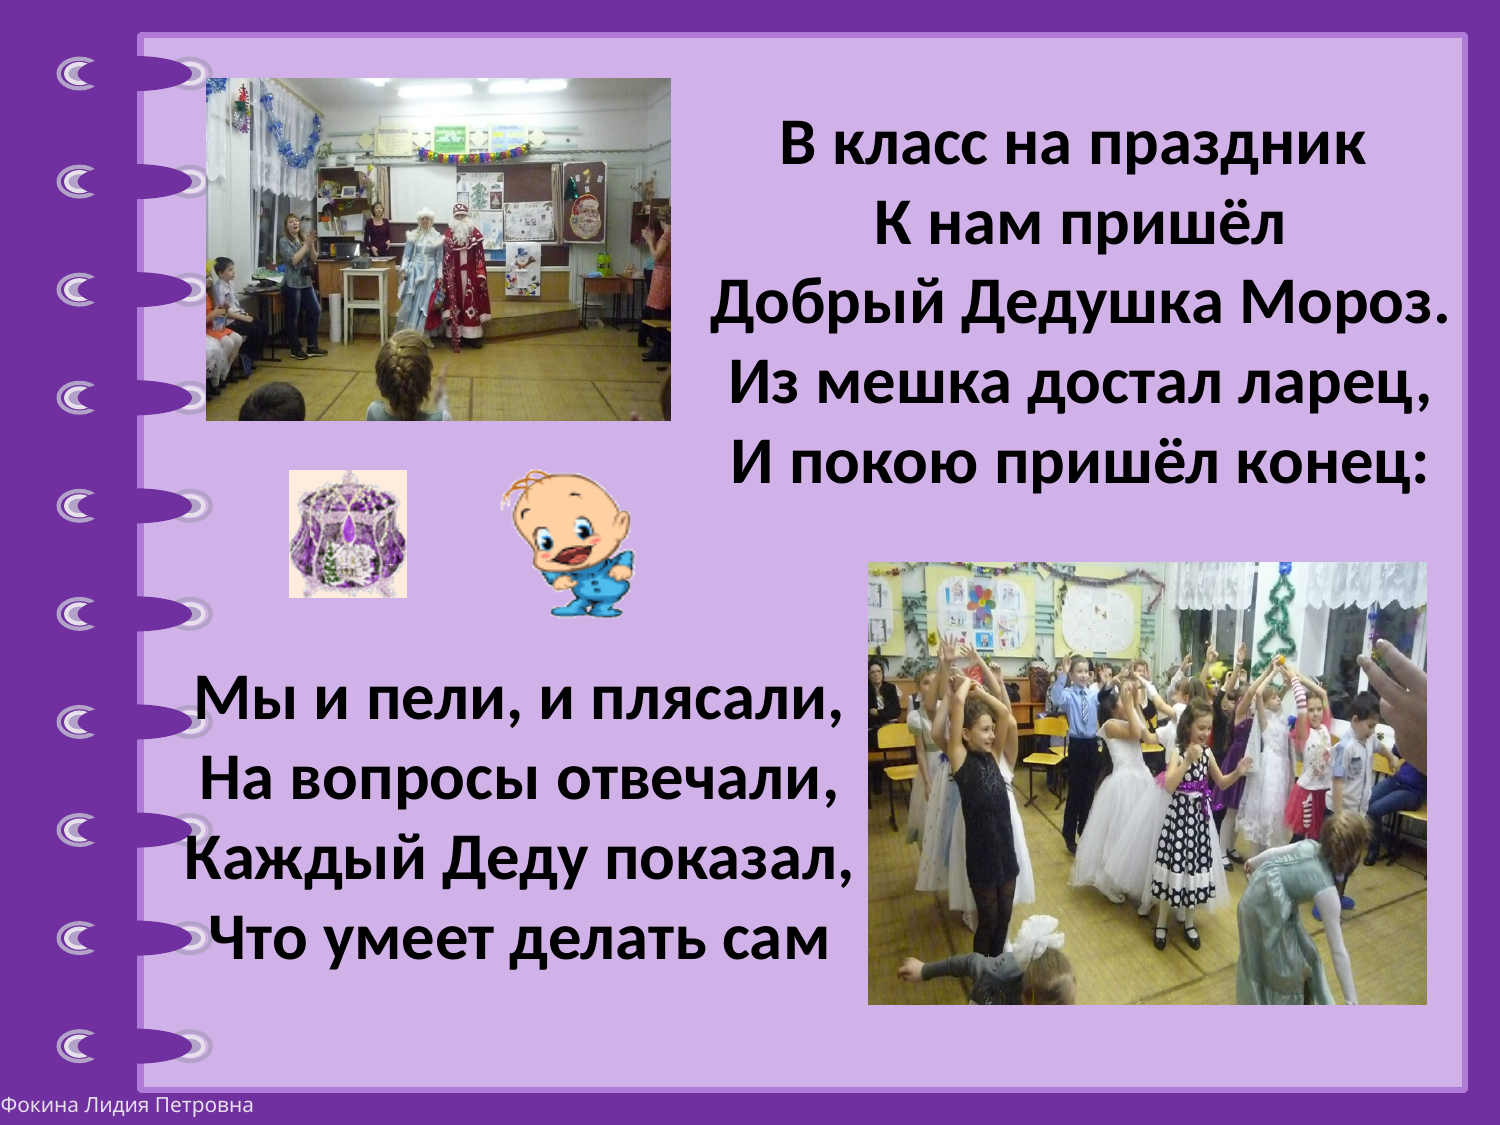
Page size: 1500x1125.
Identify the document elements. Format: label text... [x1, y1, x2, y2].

picture [868, 562, 1427, 1005]
text_box Мы и пели, и плясали, На вопросы отвечали, Каждый Деду показал, Что умеет делать сам [112, 645, 928, 981]
picture [206, 78, 671, 421]
picture [490, 444, 656, 622]
text_box В класс на праздник К нам пришёл Добрый Дедушка Мороз. Из мешка достал ларец, И покою пришёл конец: [690, 89, 1471, 585]
picture [289, 470, 407, 598]
